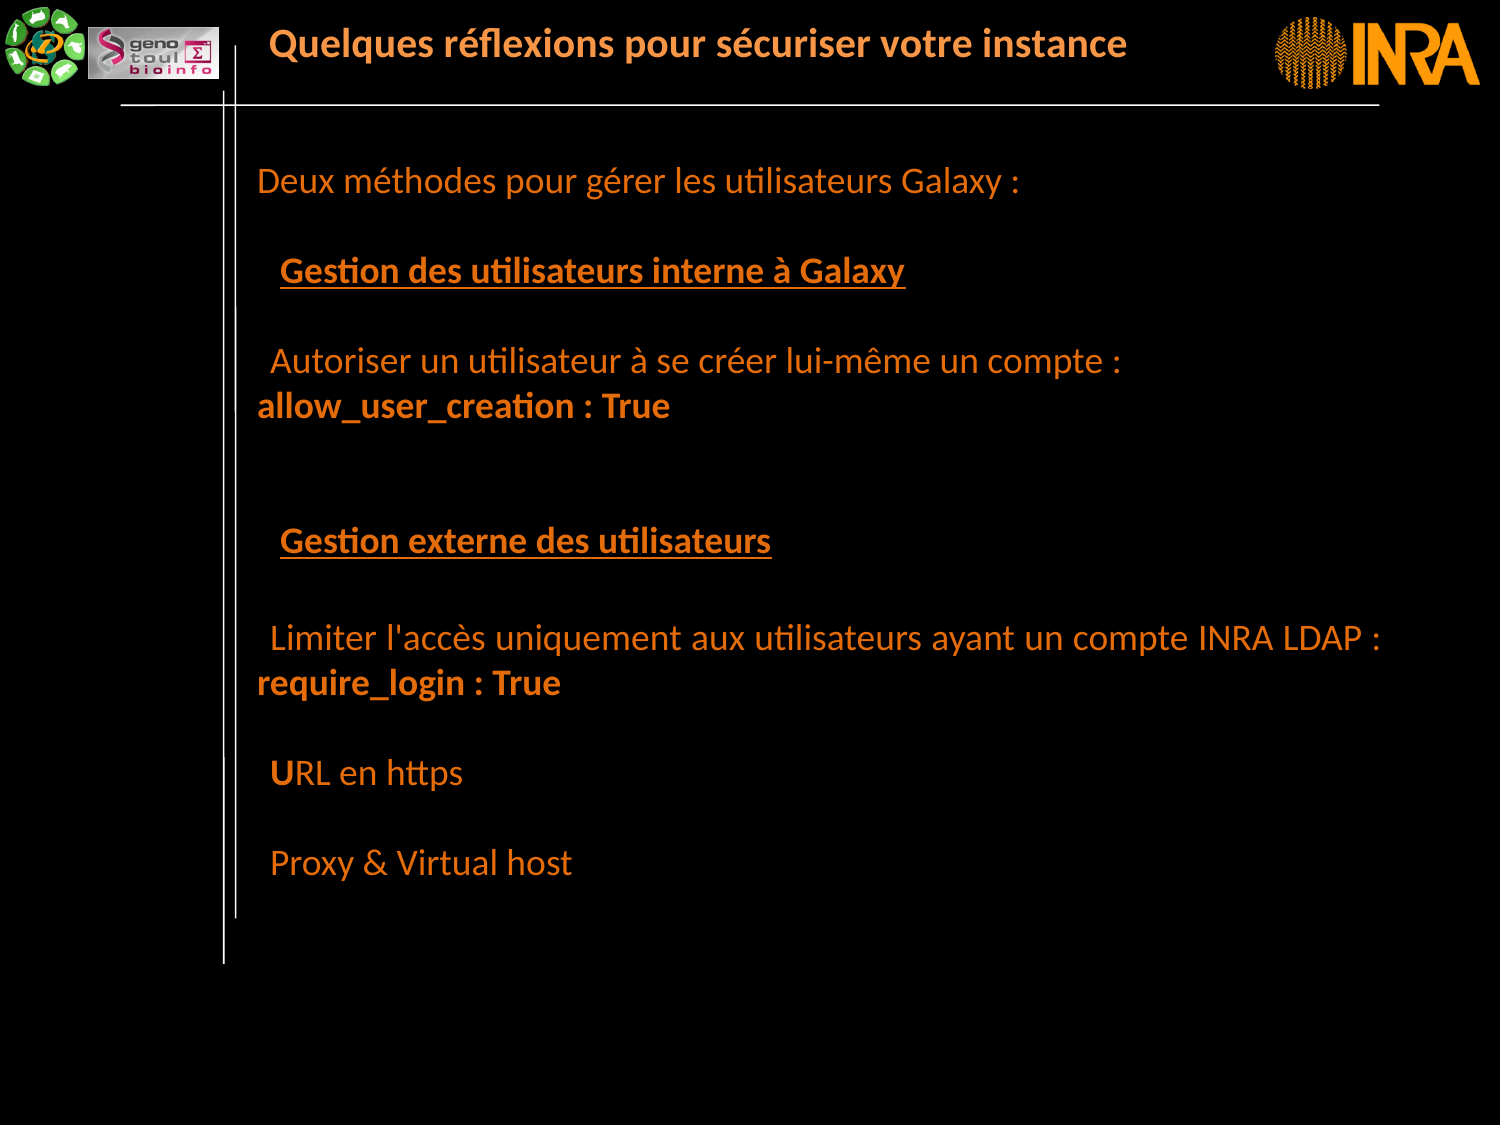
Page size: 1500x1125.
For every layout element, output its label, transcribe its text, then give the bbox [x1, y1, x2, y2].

text_box Quelques réflexions pour sécuriser votre instance [253, 19, 1270, 86]
text_box Deux méthodes pour gérer les utilisateurs Galaxy : Gestion des utilisateurs interne à Galaxy Autoriser un utilisateur à se créer lui-même un compte : allow_user_creation : True Gestion externe des utilisateurs Limiter l'accès uniquement aux utilisateurs ayant un compte INRA LDAP : require_login : True URL en https Proxy & Virtual host [242, 149, 1423, 935]
